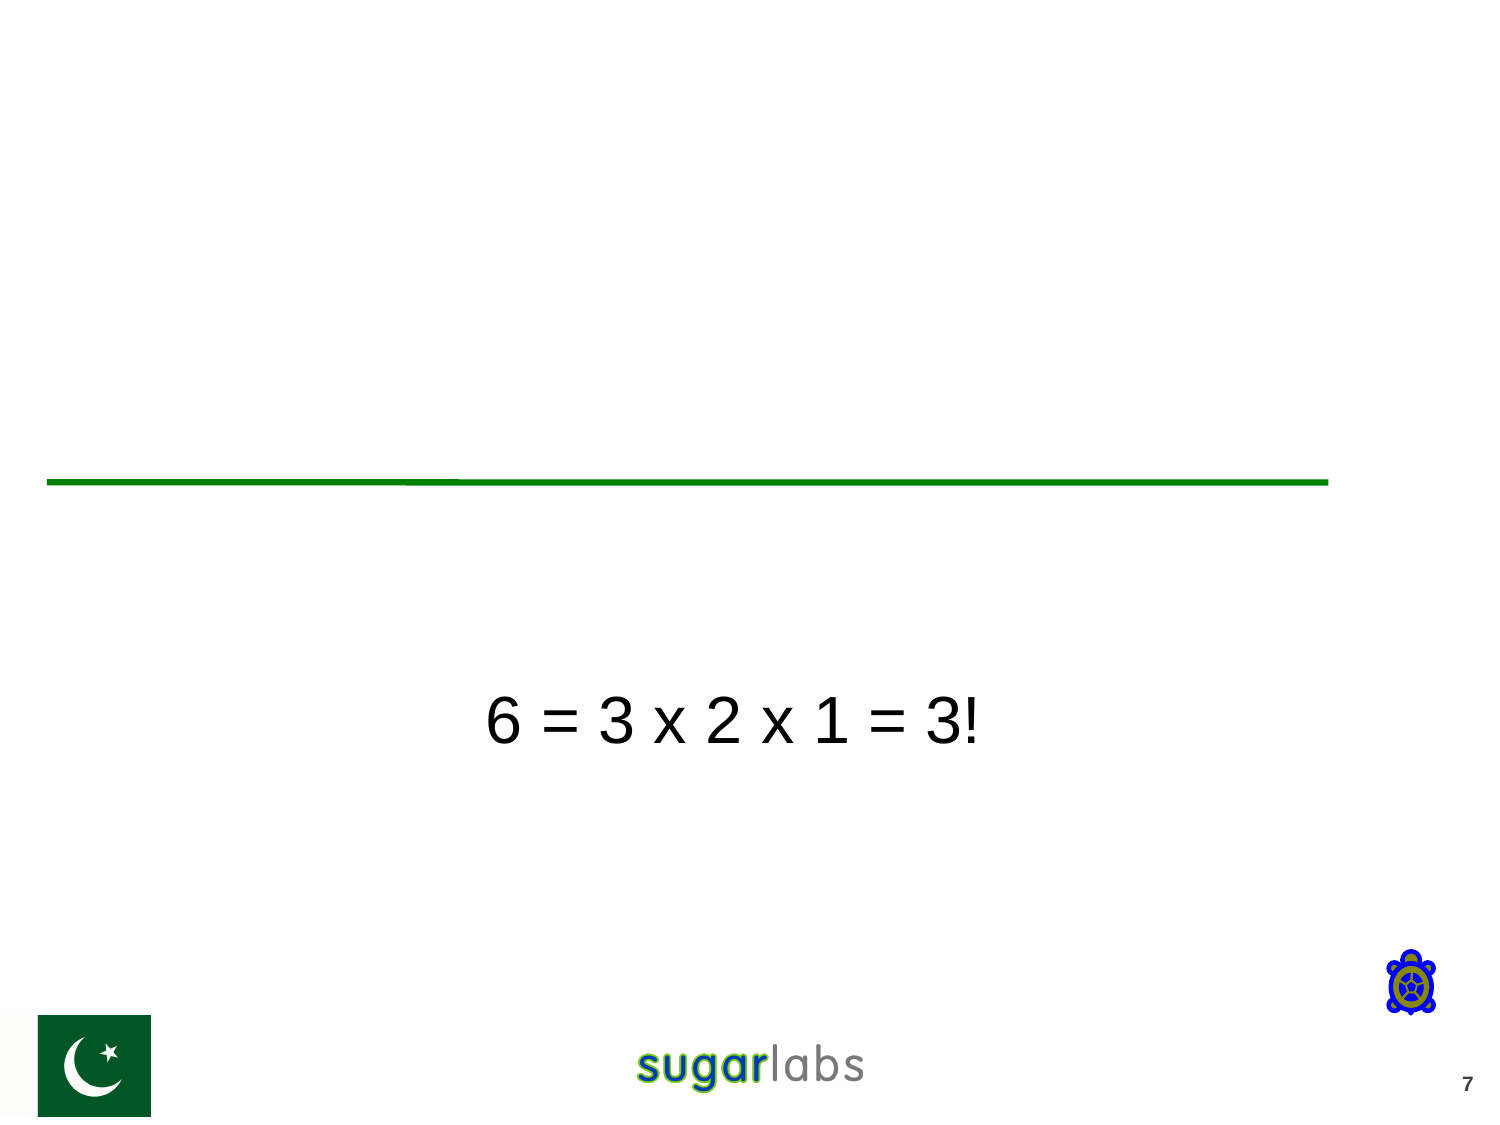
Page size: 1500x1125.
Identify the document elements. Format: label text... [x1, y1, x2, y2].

picture [637, 1044, 863, 1093]
subtitle 6 = 3 x 2 x 1 = 3! [59, 284, 1409, 859]
picture [0, 1015, 151, 1117]
picture [1375, 947, 1448, 1020]
